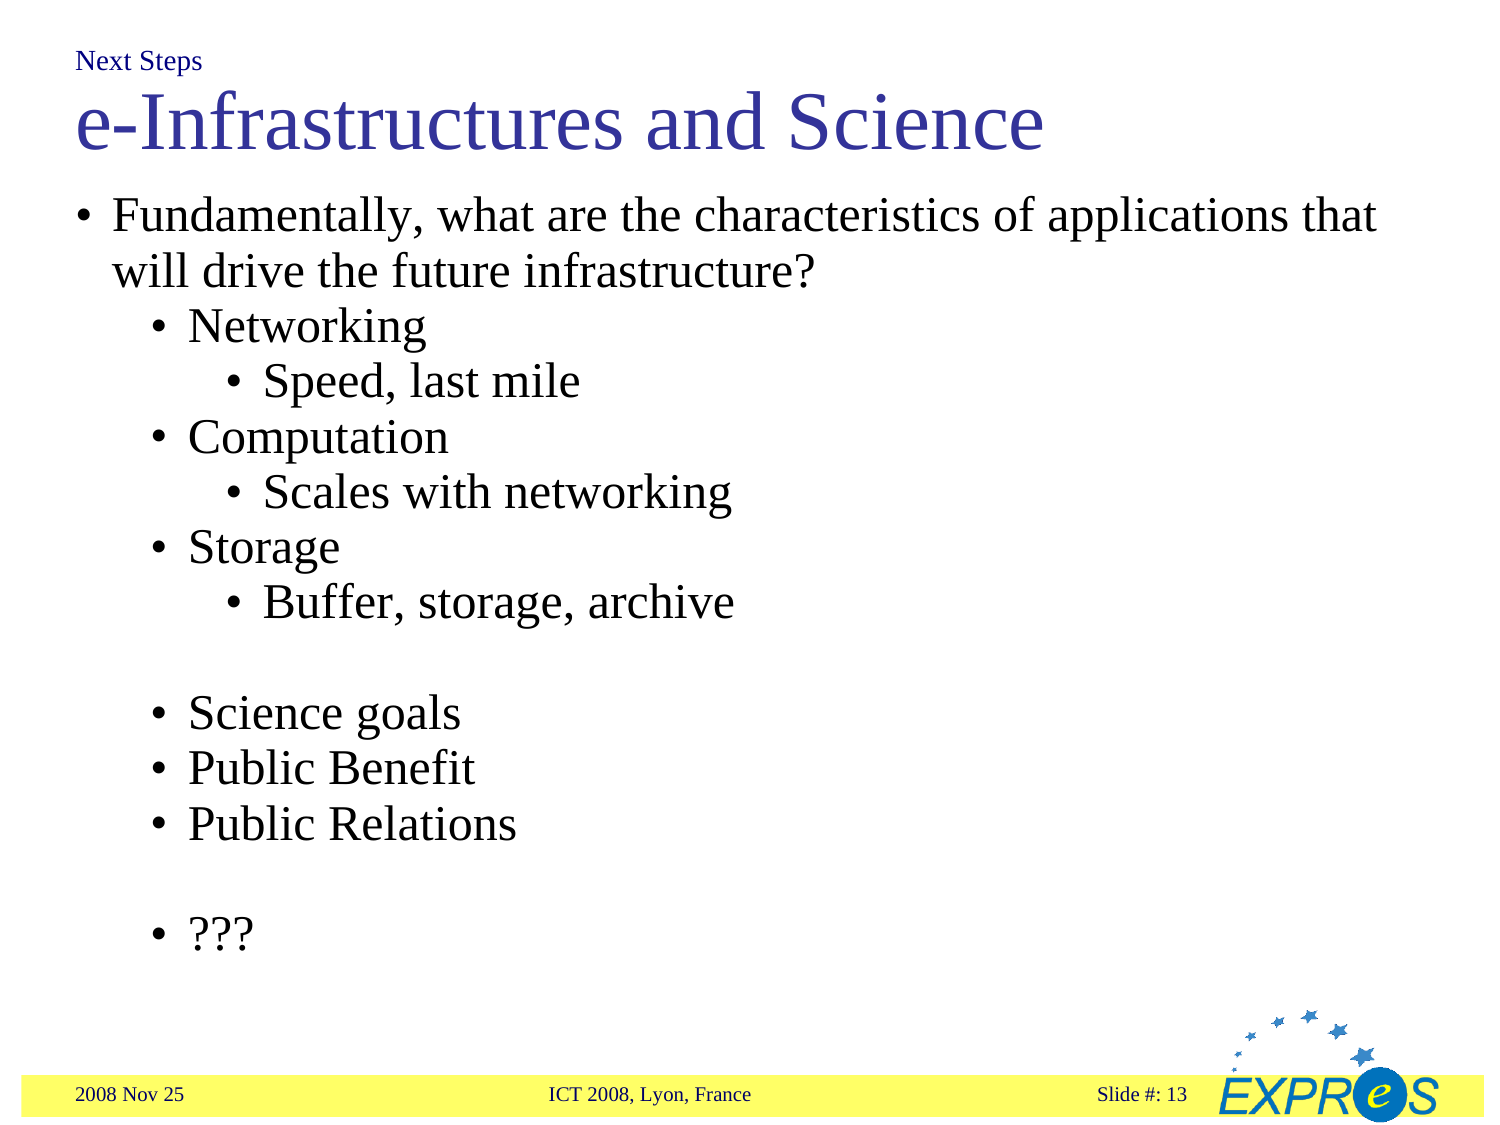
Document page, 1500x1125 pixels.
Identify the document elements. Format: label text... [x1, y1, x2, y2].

list Fundamentally, what are the characteristics of applications that will drive the future infrastructure? Networking Speed, last mile Computation Scales with networking Storage Buffer, storage, archive Science goals Public Benefit Public Relations ??? [75, 187, 1426, 1023]
picture [21, 1006, 1500, 1125]
title e-Infrastructures and Science [75, 85, 1426, 172]
text_box Next Steps [75, 37, 1426, 85]
